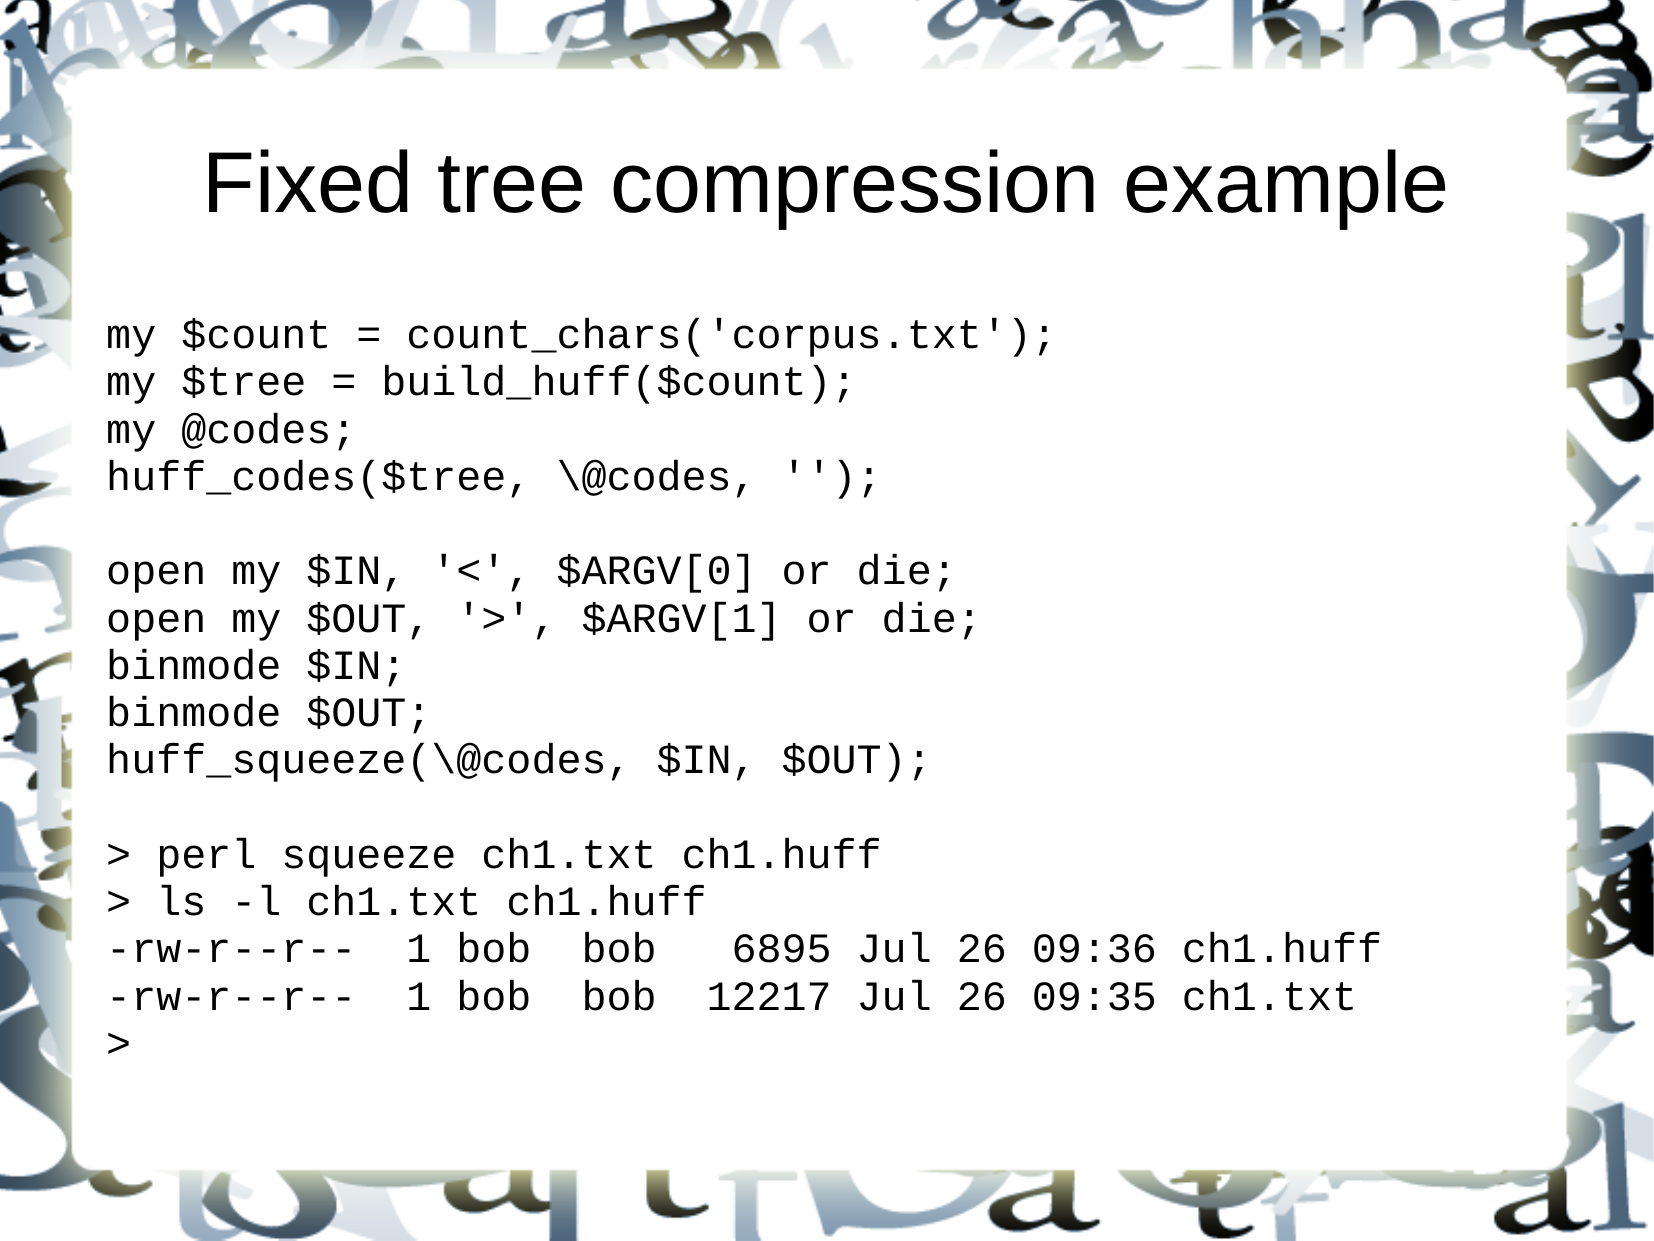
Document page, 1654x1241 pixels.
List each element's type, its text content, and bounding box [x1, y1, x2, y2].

list my $count = count_chars('corpus.txt'); my $tree = build_huff($count); my @codes; huff_codes($tree, \@codes, ''); open my $IN, '<', $ARGV[0] or die; open my $OUT, '>', $ARGV[1] or die; binmode $IN; binmode $OUT; huff_squeeze(\@codes, $IN, $OUT); > perl squeeze ch1.txt ch1.huff > ls -l ch1.txt ch1.huff -rw-r--r-- 1 bob bob 6895 Jul 26 09:36 ch1.huff -rw-r--r-- 1 bob bob 12217 Jul 26 09:35 ch1.txt > [106, 313, 1530, 1070]
title Fixed tree compression example [82, 78, 1571, 287]
picture [0, 0, 1654, 1241]
